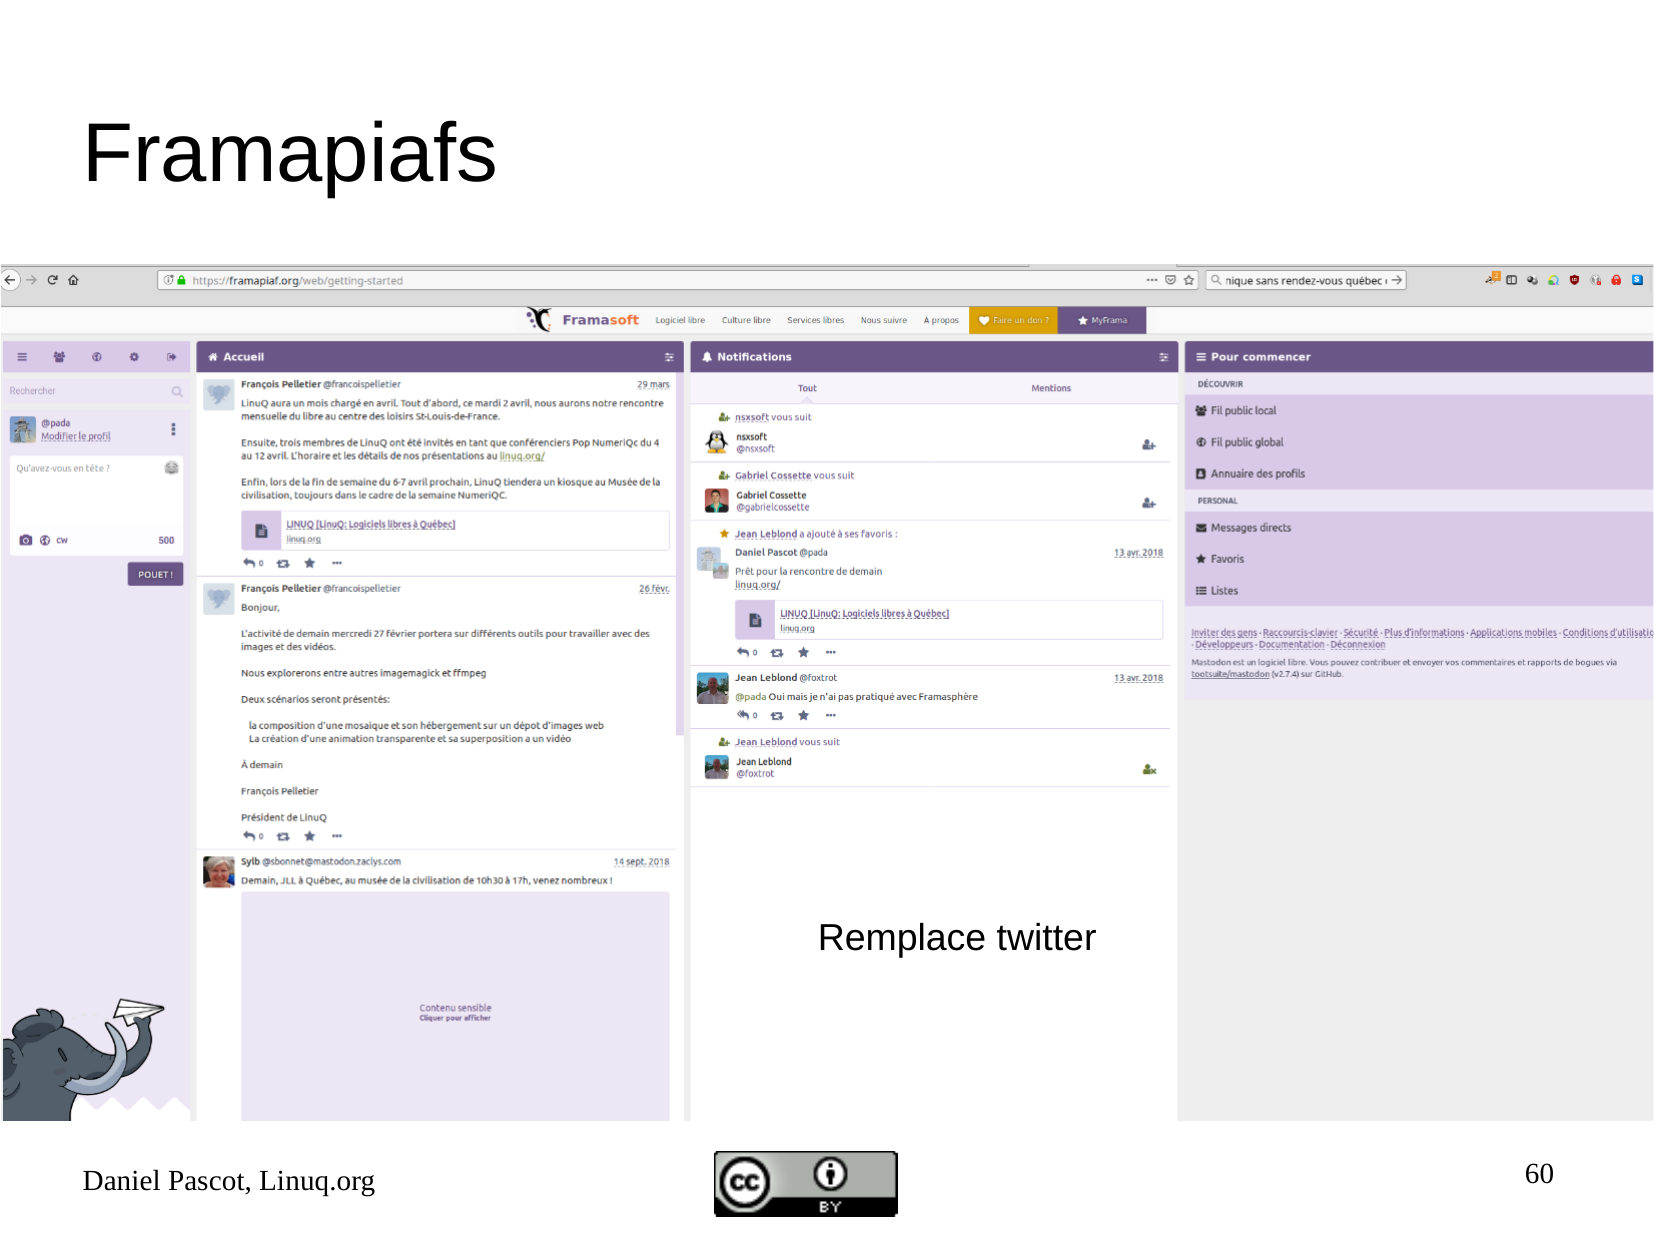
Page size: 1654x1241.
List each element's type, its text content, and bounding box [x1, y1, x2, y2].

title Framapiafs [82, 49, 1571, 257]
text_box Remplace twitter [803, 909, 1394, 1004]
picture [1, 264, 1654, 1121]
picture [714, 1151, 898, 1217]
